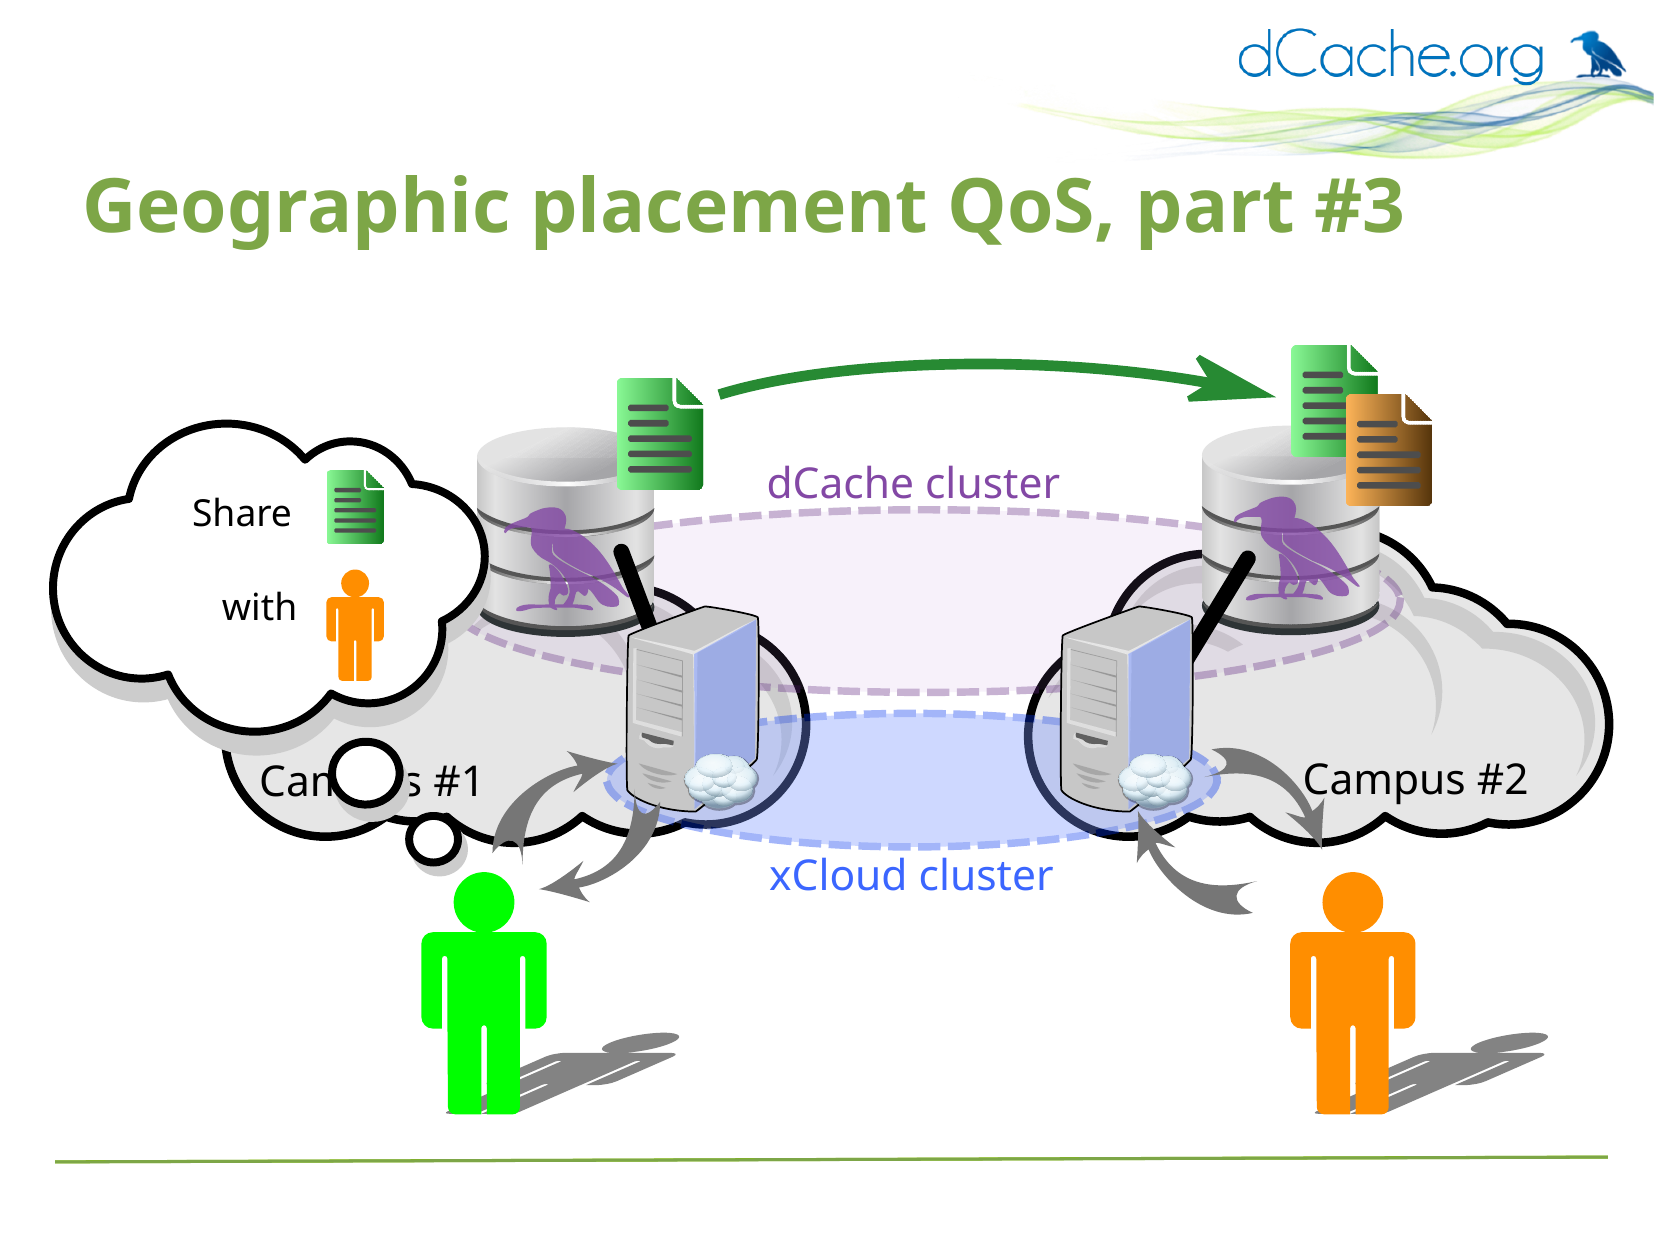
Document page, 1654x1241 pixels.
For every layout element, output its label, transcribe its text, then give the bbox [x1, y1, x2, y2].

title Geographic placement QoS, part #3 [82, 155, 1605, 252]
picture [49, 332, 1614, 1132]
picture [956, 16, 1654, 169]
